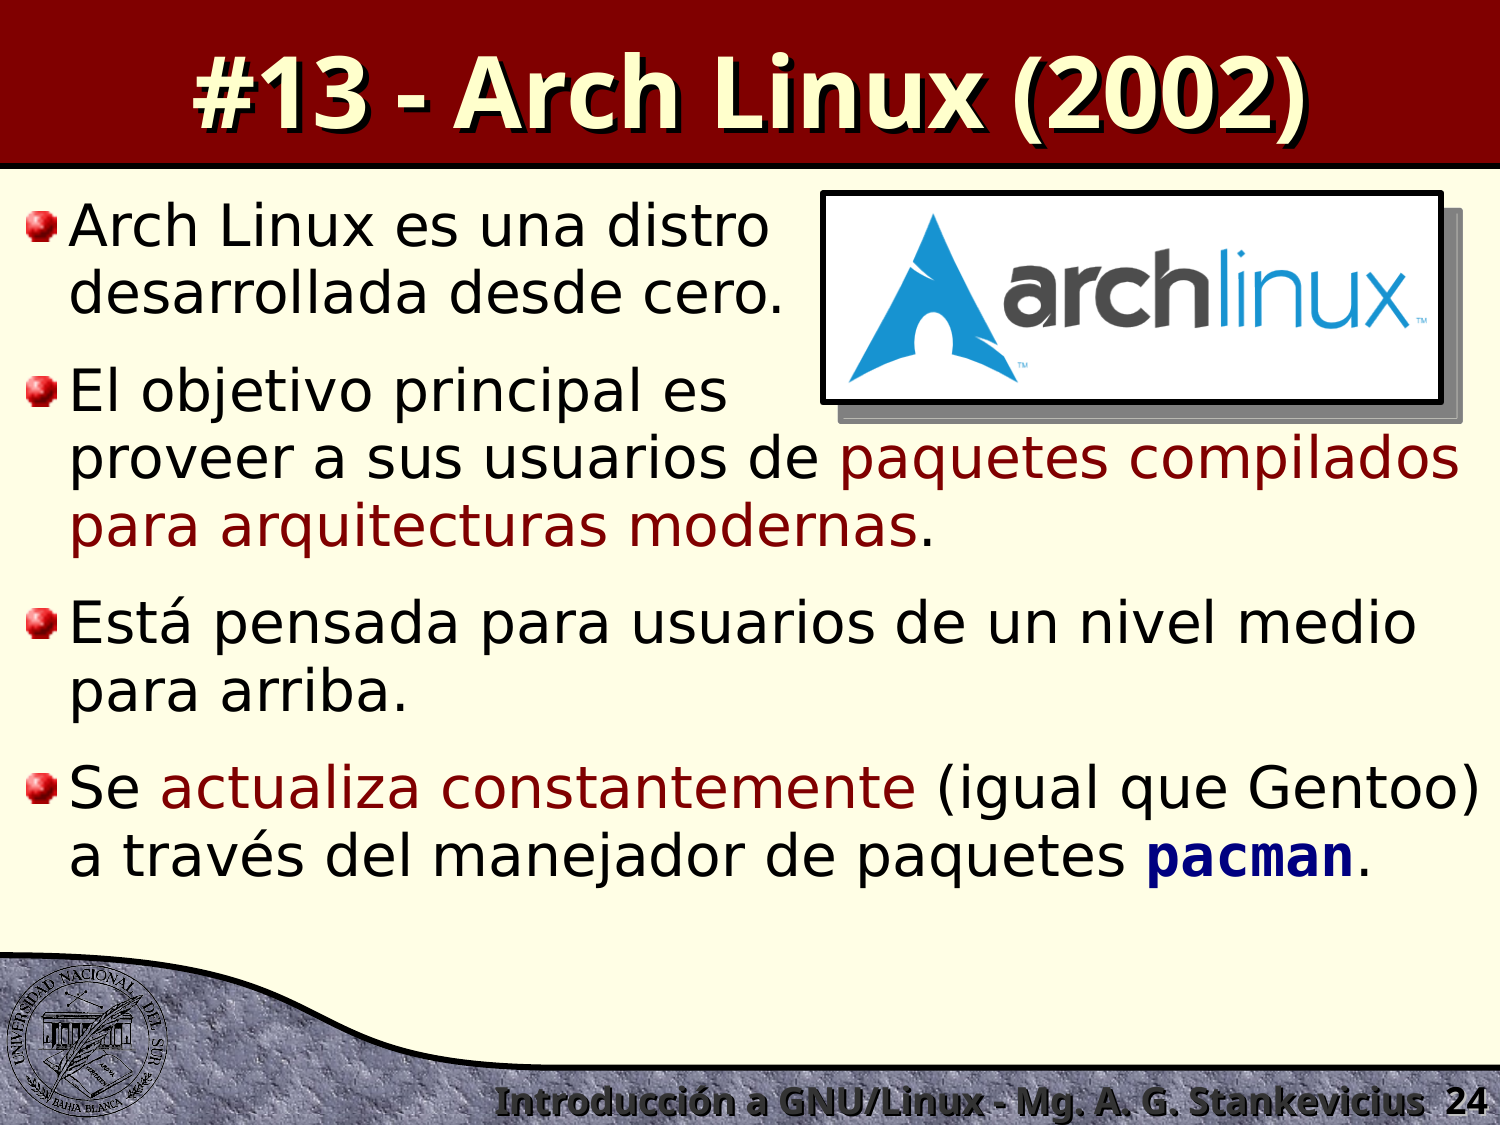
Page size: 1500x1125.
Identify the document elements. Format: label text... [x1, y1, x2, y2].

list Arch Linux es una distro desarrollada desde cero. El objetivo principal es proveer a sus usuarios de paquetes compilados para arquitecturas modernas. Está pensada para usuarios de un nivel medio para arriba. Se actualiza constantemente (igual que Gentoo) a través del manejador de paquetes pacman. [11, 192, 1486, 935]
picture [0, 956, 1500, 1125]
picture [825, 196, 1439, 400]
picture [1059, 1100, 1065, 1110]
title #13 - Arch Linux (2002) [15, 12, 1485, 153]
